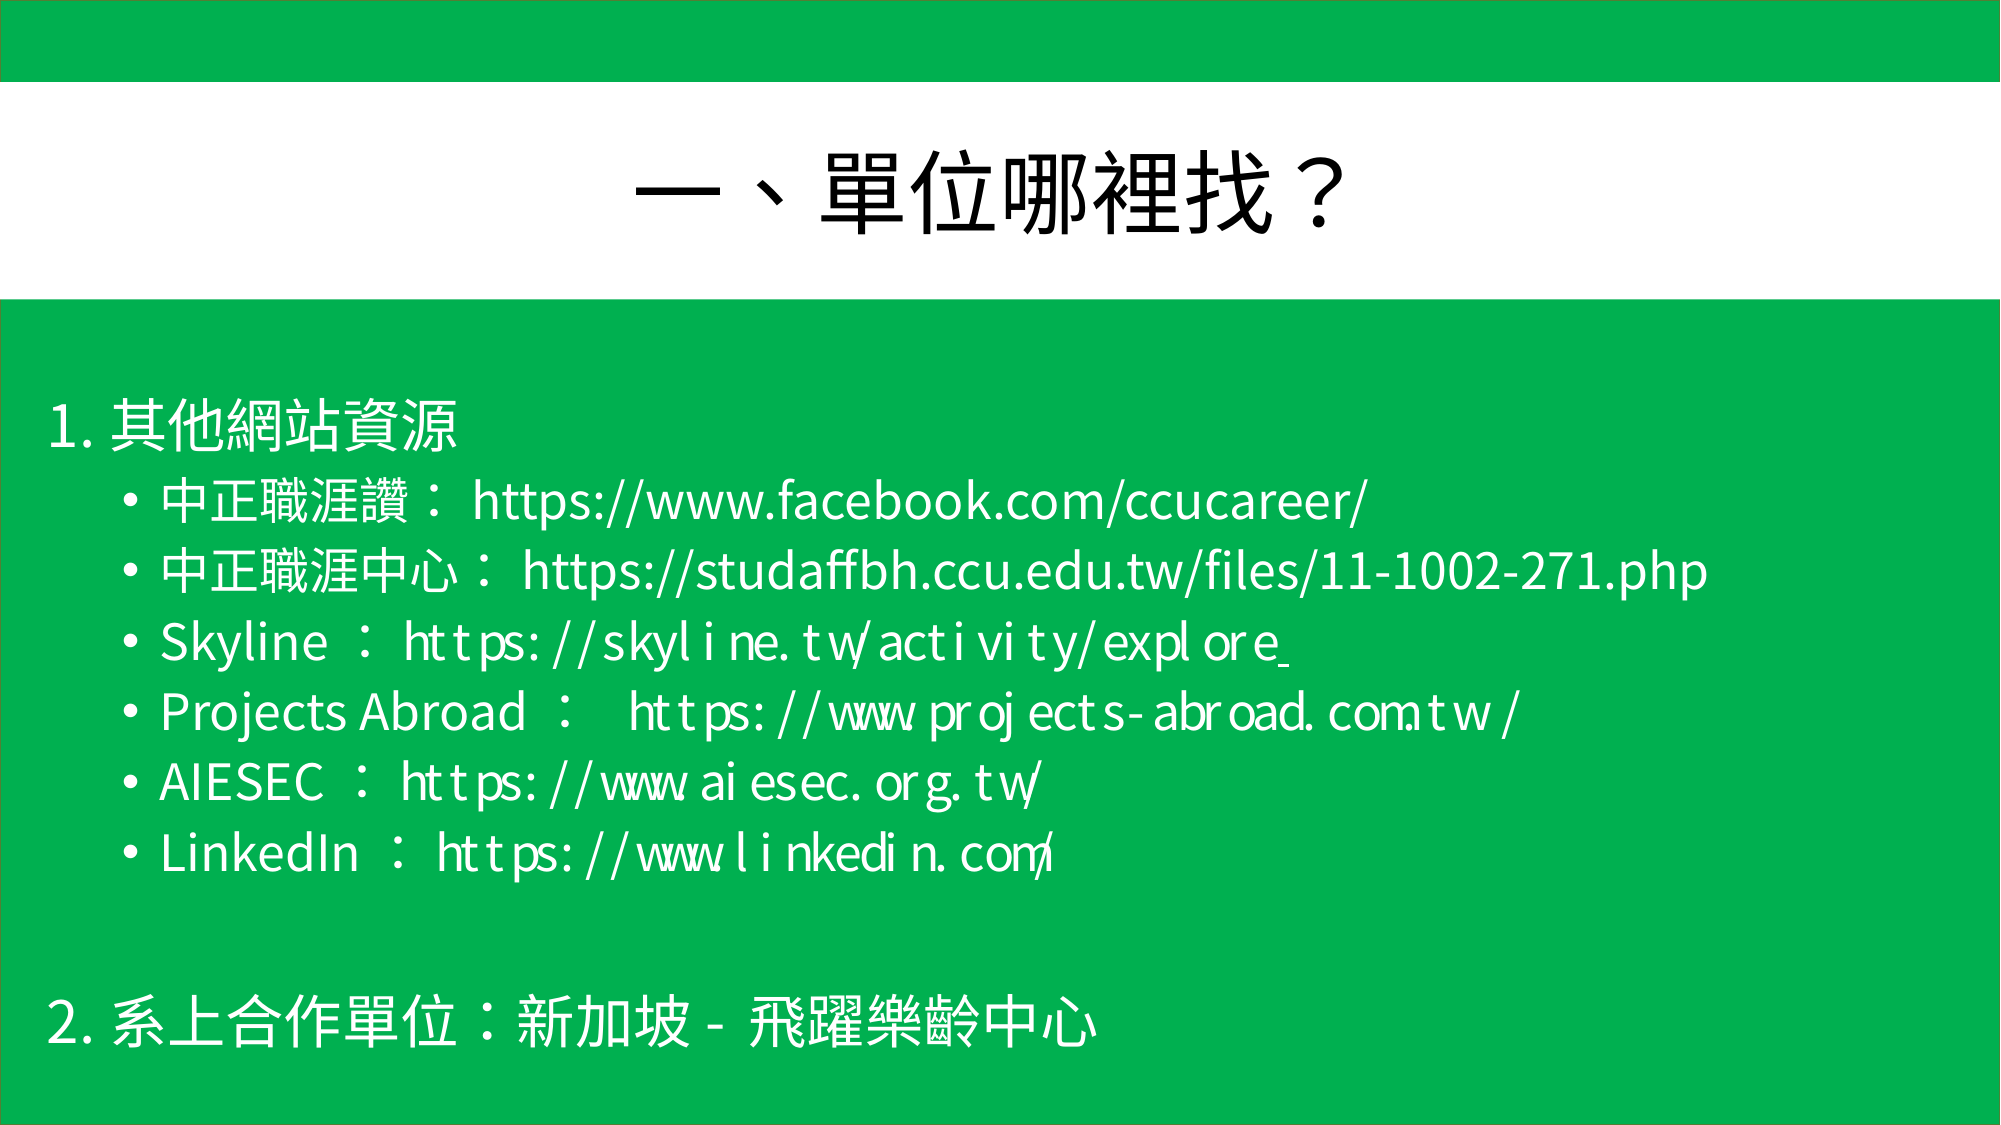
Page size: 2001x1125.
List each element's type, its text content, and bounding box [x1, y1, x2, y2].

text_box [0, 0, 2000, 82]
list 1.其他網站資源 中正職涯讚：https://www.facebook.com/ccucareer/ 中正職涯中心：https://studaffbh.ccu.edu.tw/files/11-1002-271.php Skyline：https://skyline.tw/activity/explore Projects Abroad： https://www.projects-abroad.com.tw / AIESEC：https://www.aiesec.org.tw/ LinkedIn：https://www.linkedin.com/ 2.系上合作單位：新加坡-飛躍樂齡中心 [31, 381, 1919, 1096]
title 一、單位哪裡找？ [0, 82, 2000, 300]
text_box [0, 300, 2000, 1125]
